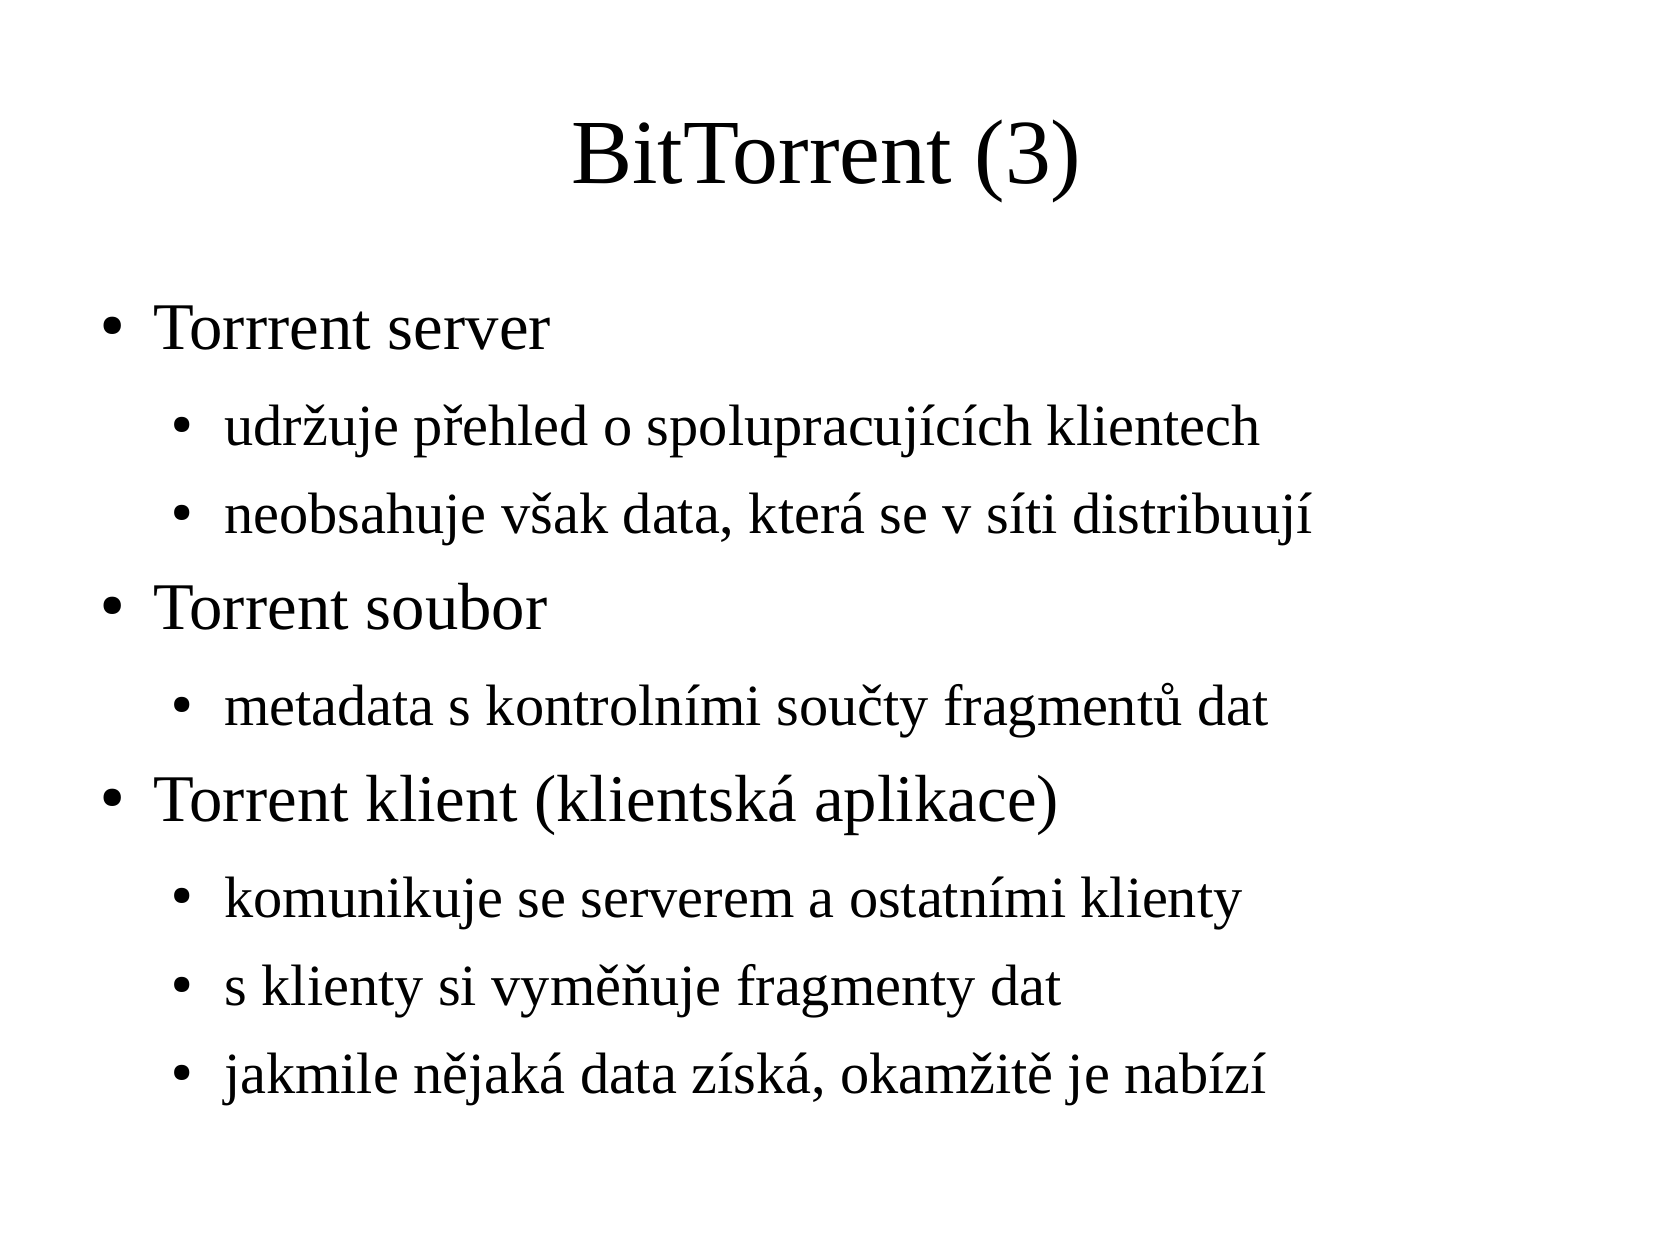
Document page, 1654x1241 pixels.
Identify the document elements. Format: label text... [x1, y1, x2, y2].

list Torrrent server udržuje přehled o spolupracujících klientech neobsahuje však data, která se v síti distribuují Torrent soubor metadata s kontrolními součty fragmentů dat Torrent klient (klientská aplikace) komunikuje se serverem a ostatními klienty s klienty si vyměňuje fragmenty dat jakmile nějaká data získá, okamžitě je nabízí [82, 290, 1571, 1109]
title BitTorrent (3) [82, 49, 1571, 257]
